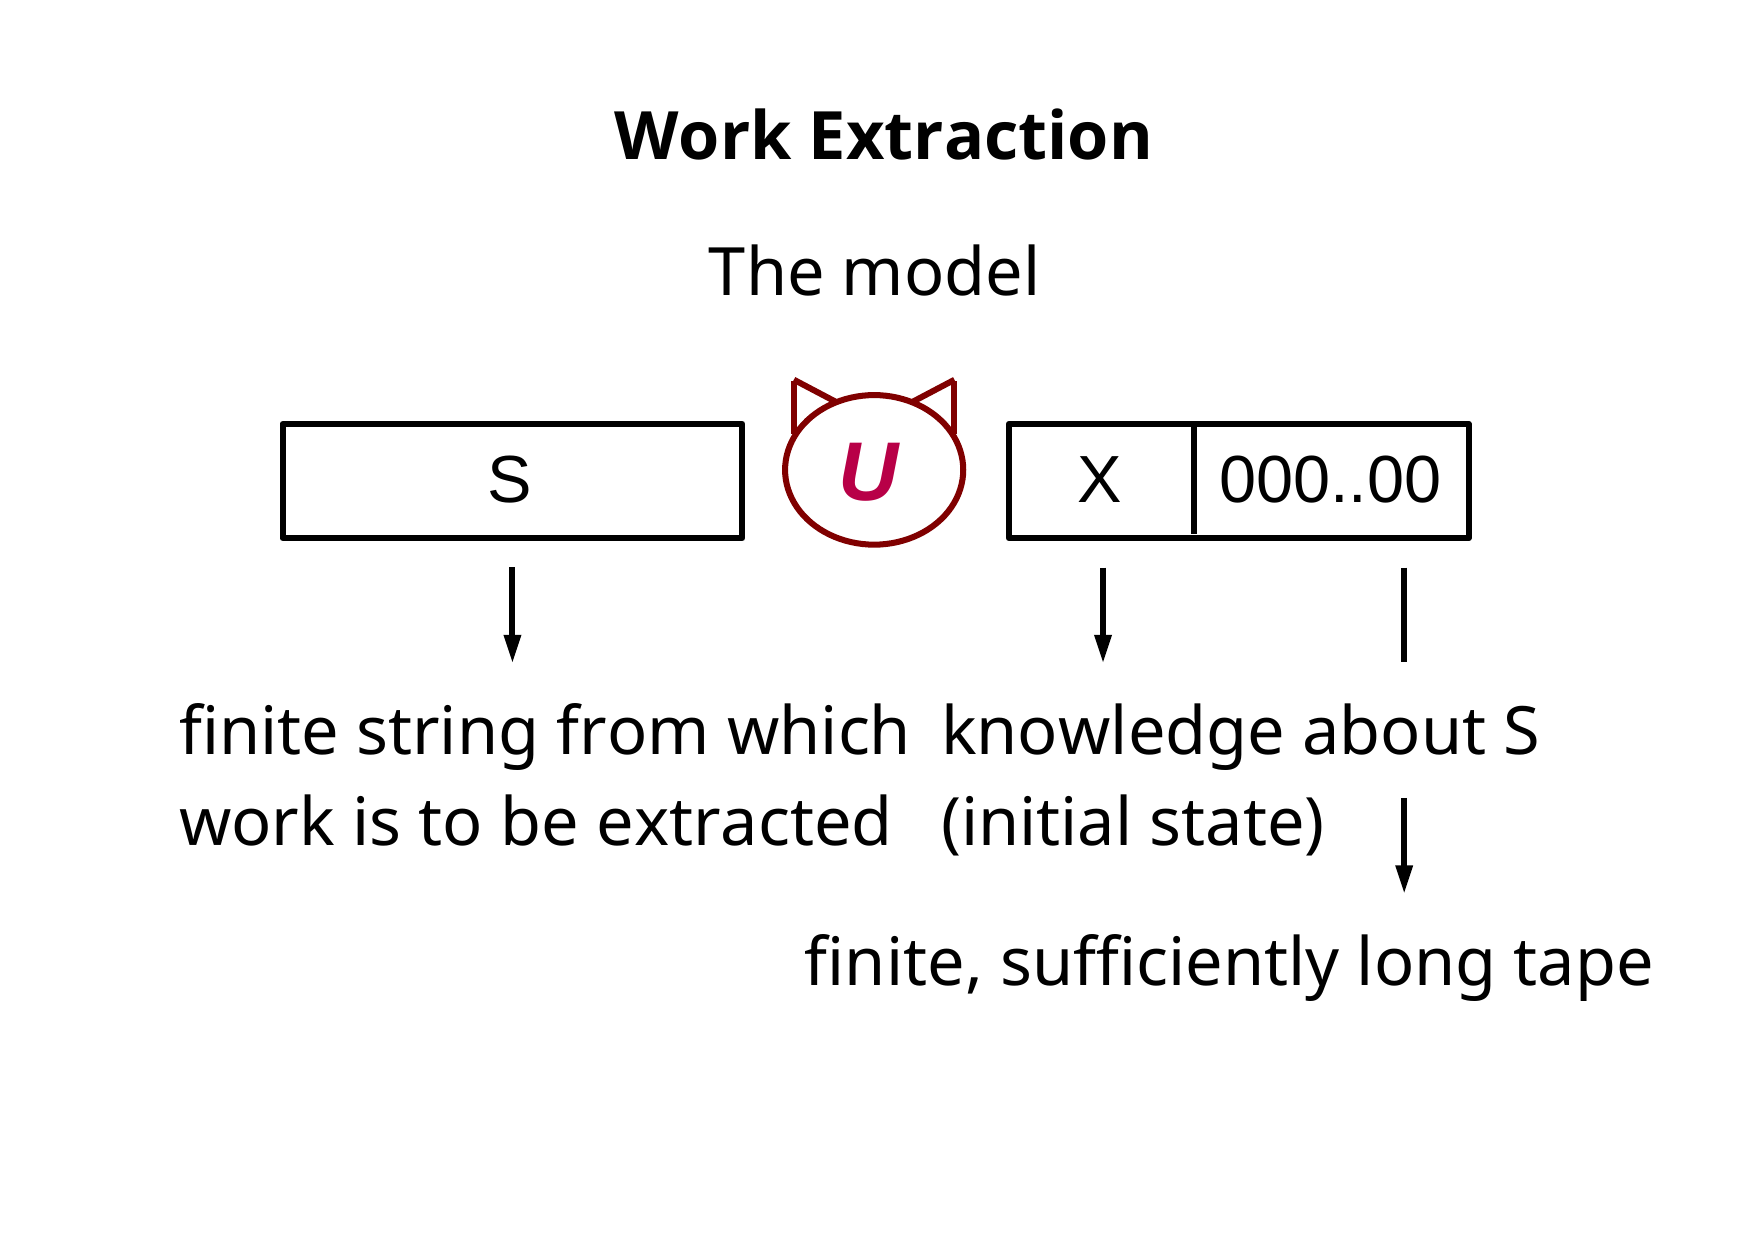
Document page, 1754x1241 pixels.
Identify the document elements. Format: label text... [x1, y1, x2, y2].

text_box finite string from which work is to be extracted [164, 675, 1352, 840]
text_box S [469, 431, 550, 527]
text_box 000..00 [1201, 431, 1460, 527]
text_box U [820, 415, 958, 530]
text_box The model [694, 217, 1754, 307]
text_box X [1059, 431, 1141, 527]
text_box finite, sufficiently long tape [789, 906, 1754, 997]
text_box knowledge about S (initial state) [926, 676, 1754, 840]
text_box Work Extraction [599, 81, 1754, 171]
